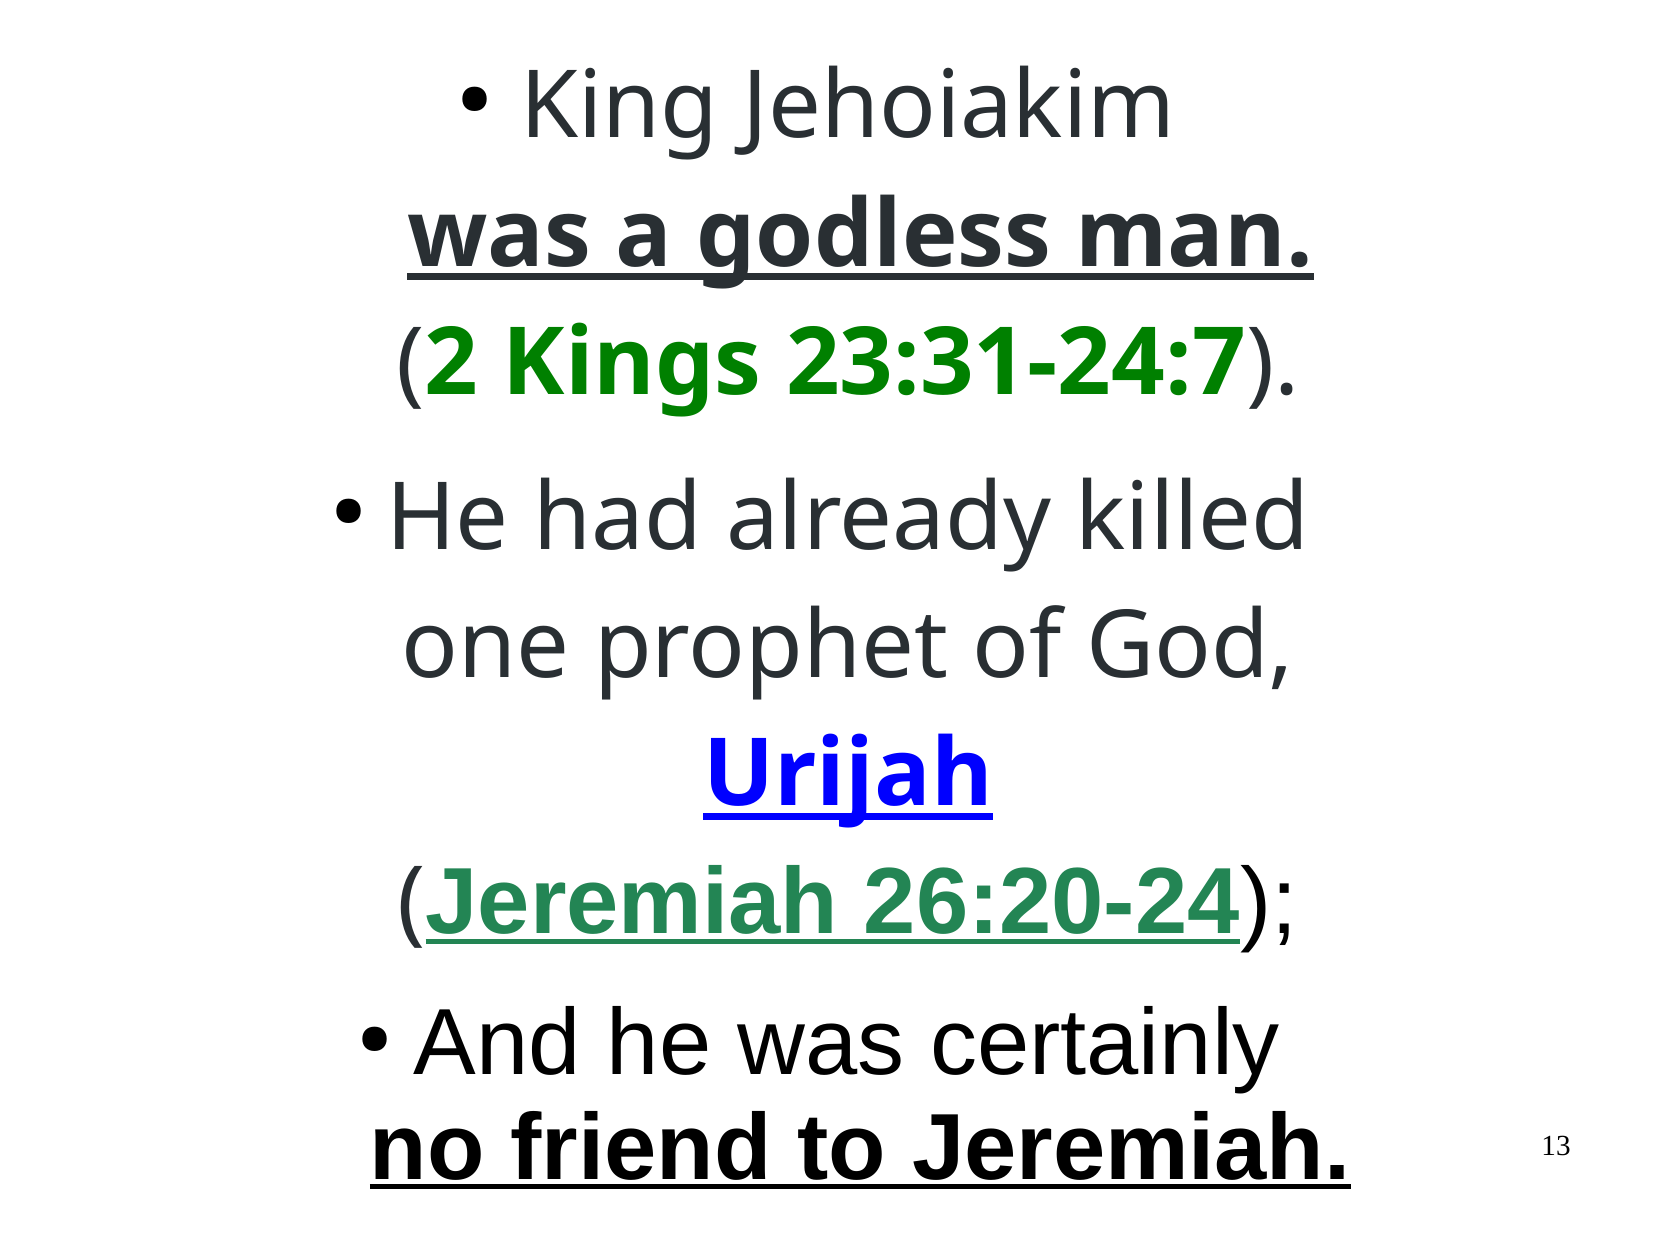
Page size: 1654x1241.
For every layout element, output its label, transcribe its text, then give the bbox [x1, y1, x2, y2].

list King Jehoiakim was a godless man. (2 Kings 23:31-24:7). He had already killed one prophet of God, Urijah (Jeremiah 26:20-24); And he was certainly no friend to Jeremiah. [37, 37, 1651, 1201]
